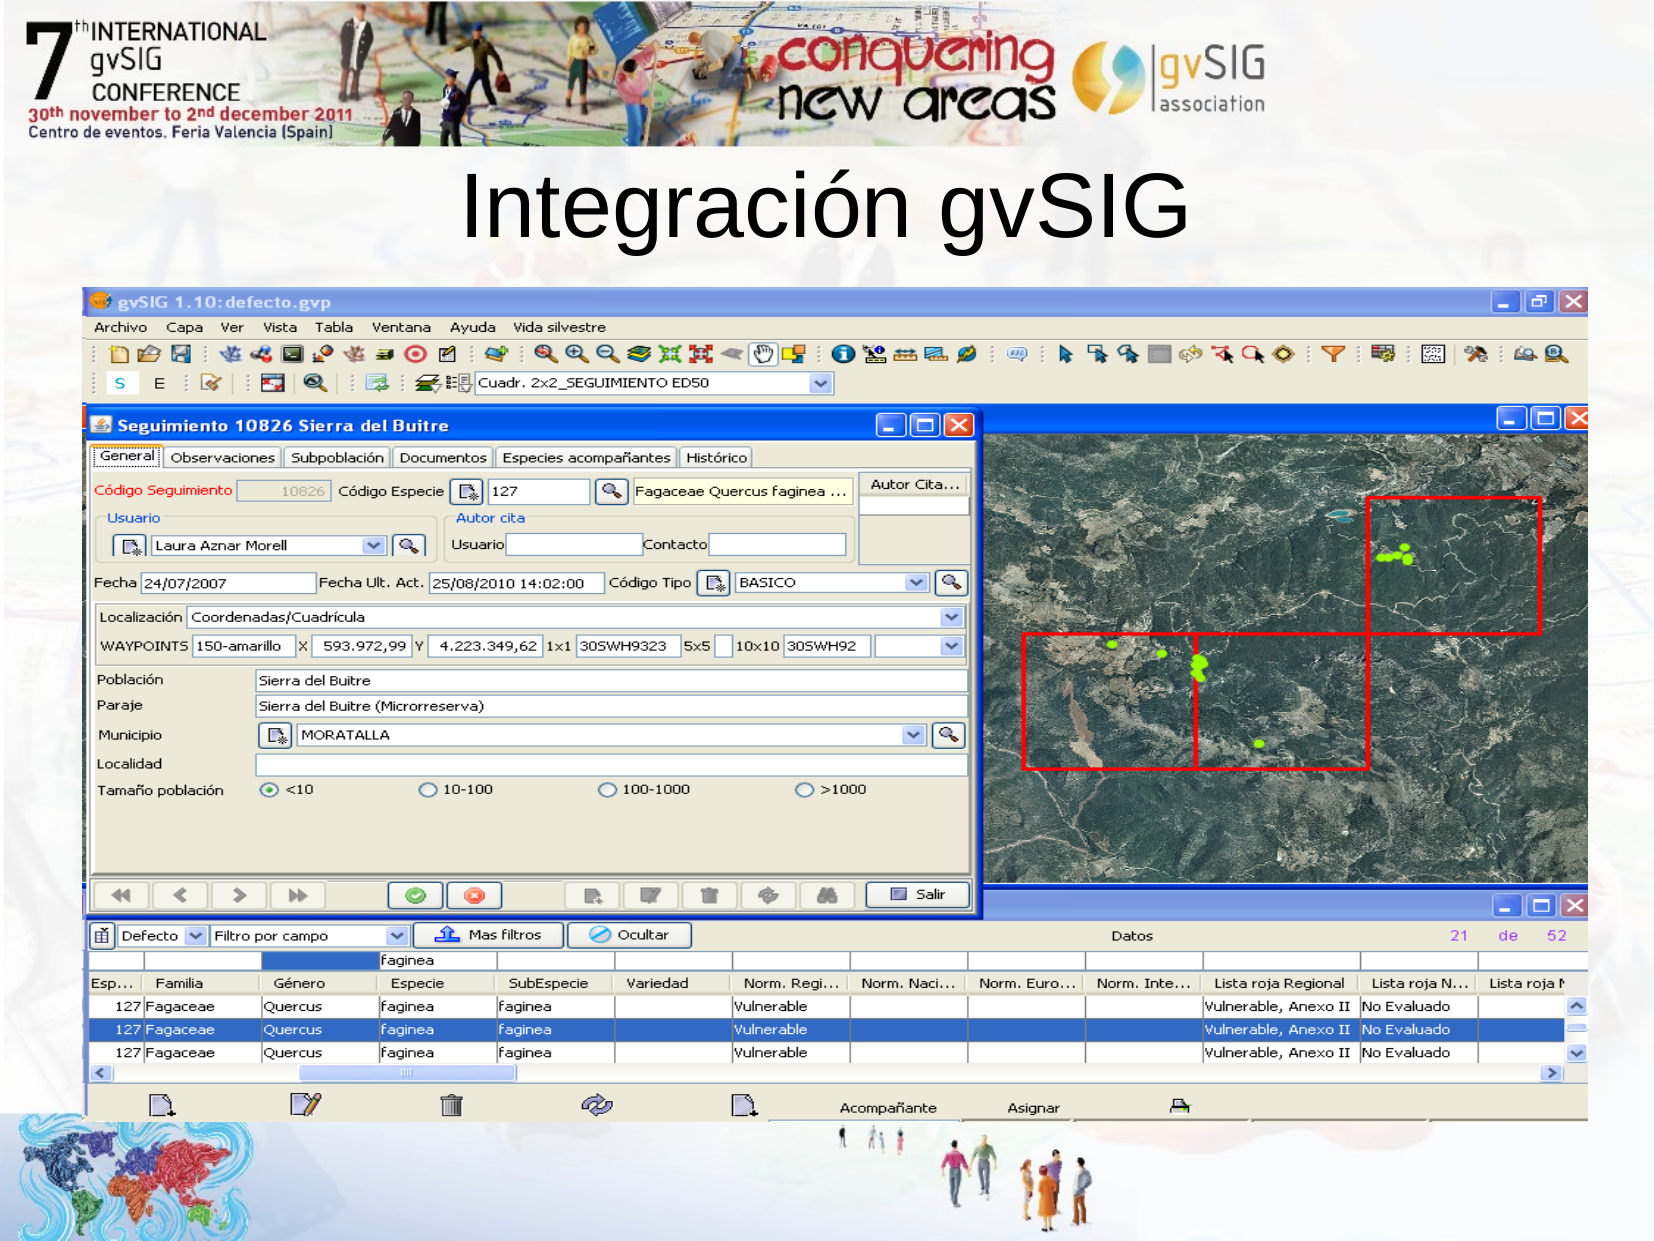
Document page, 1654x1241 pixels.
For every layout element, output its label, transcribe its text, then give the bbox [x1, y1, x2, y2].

picture [0, 0, 1654, 1241]
title Integración gvSIG [82, 102, 1571, 287]
